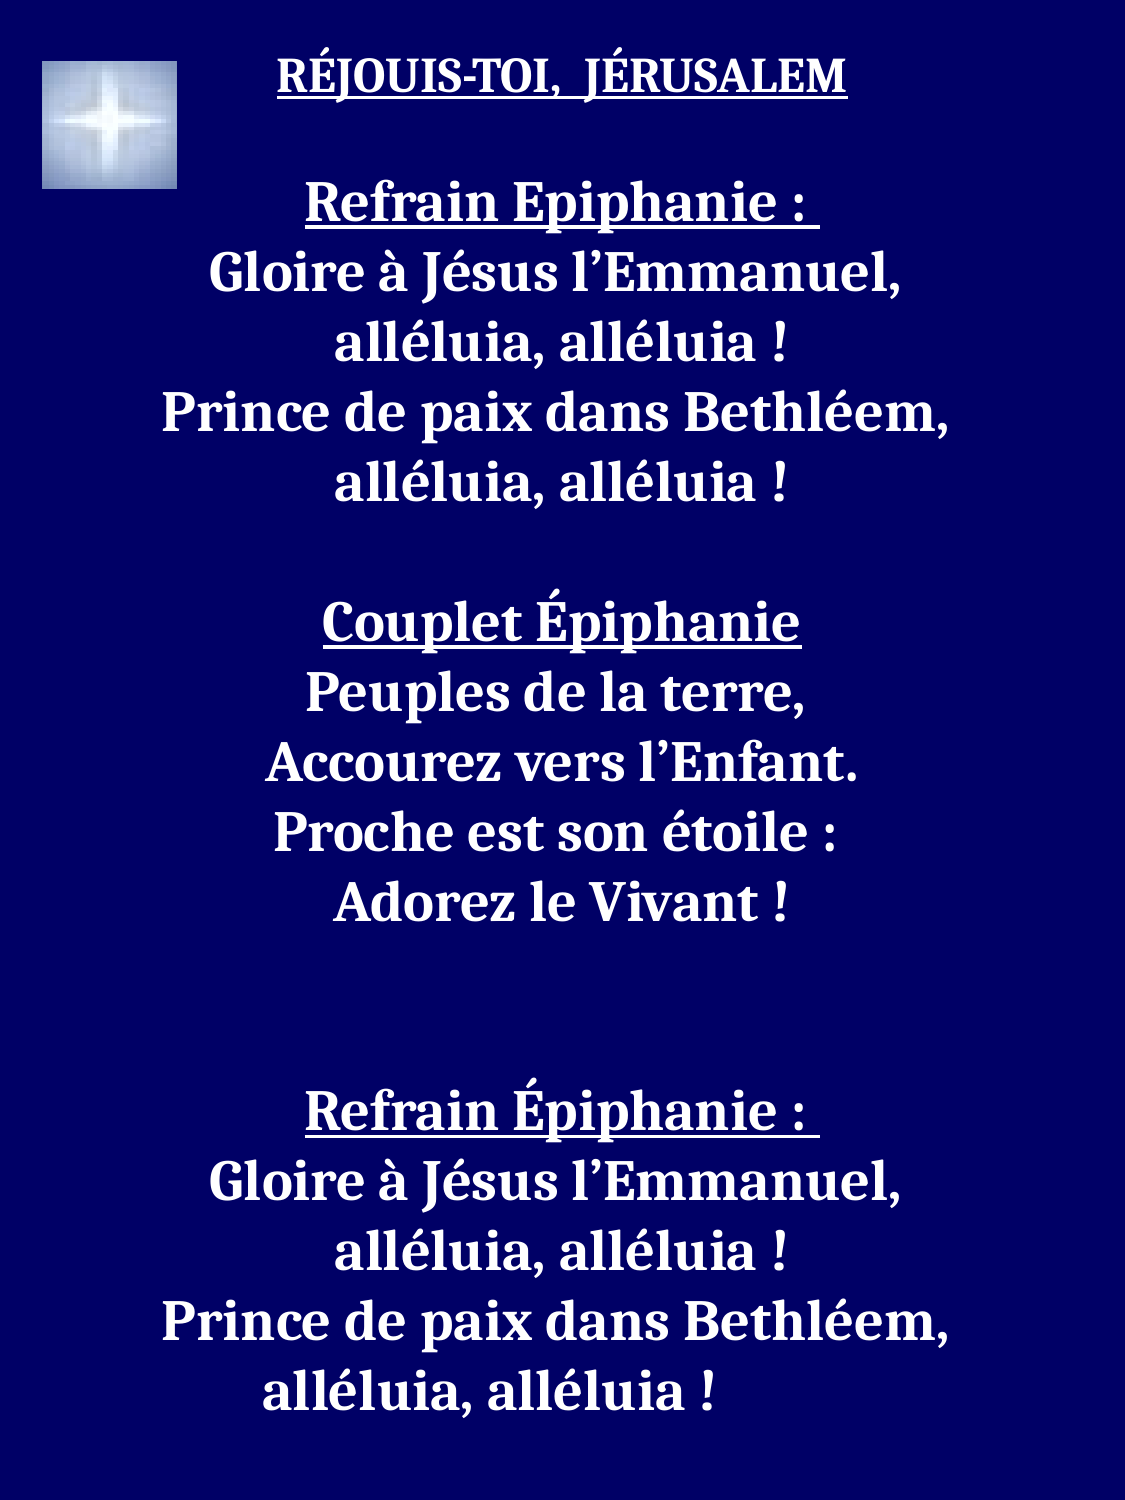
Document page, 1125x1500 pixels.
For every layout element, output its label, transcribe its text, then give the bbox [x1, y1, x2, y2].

text_box RÉJOUIS-TOI, JÉRUSALEM Refrain Epiphanie : Gloire à Jésus l’Emmanuel, alléluia, alléluia ! Prince de paix dans Bethléem, alléluia, alléluia ! Couplet Épiphanie Peuples de la terre, Accourez vers l’Enfant. Proche est son étoile : Adorez le Vivant ! Refrain Épiphanie : Gloire à Jésus l’Emmanuel, alléluia, alléluia ! Prince de paix dans Bethléem, alléluia, alléluia ! [0, 35, 1125, 1342]
picture [42, 61, 177, 189]
